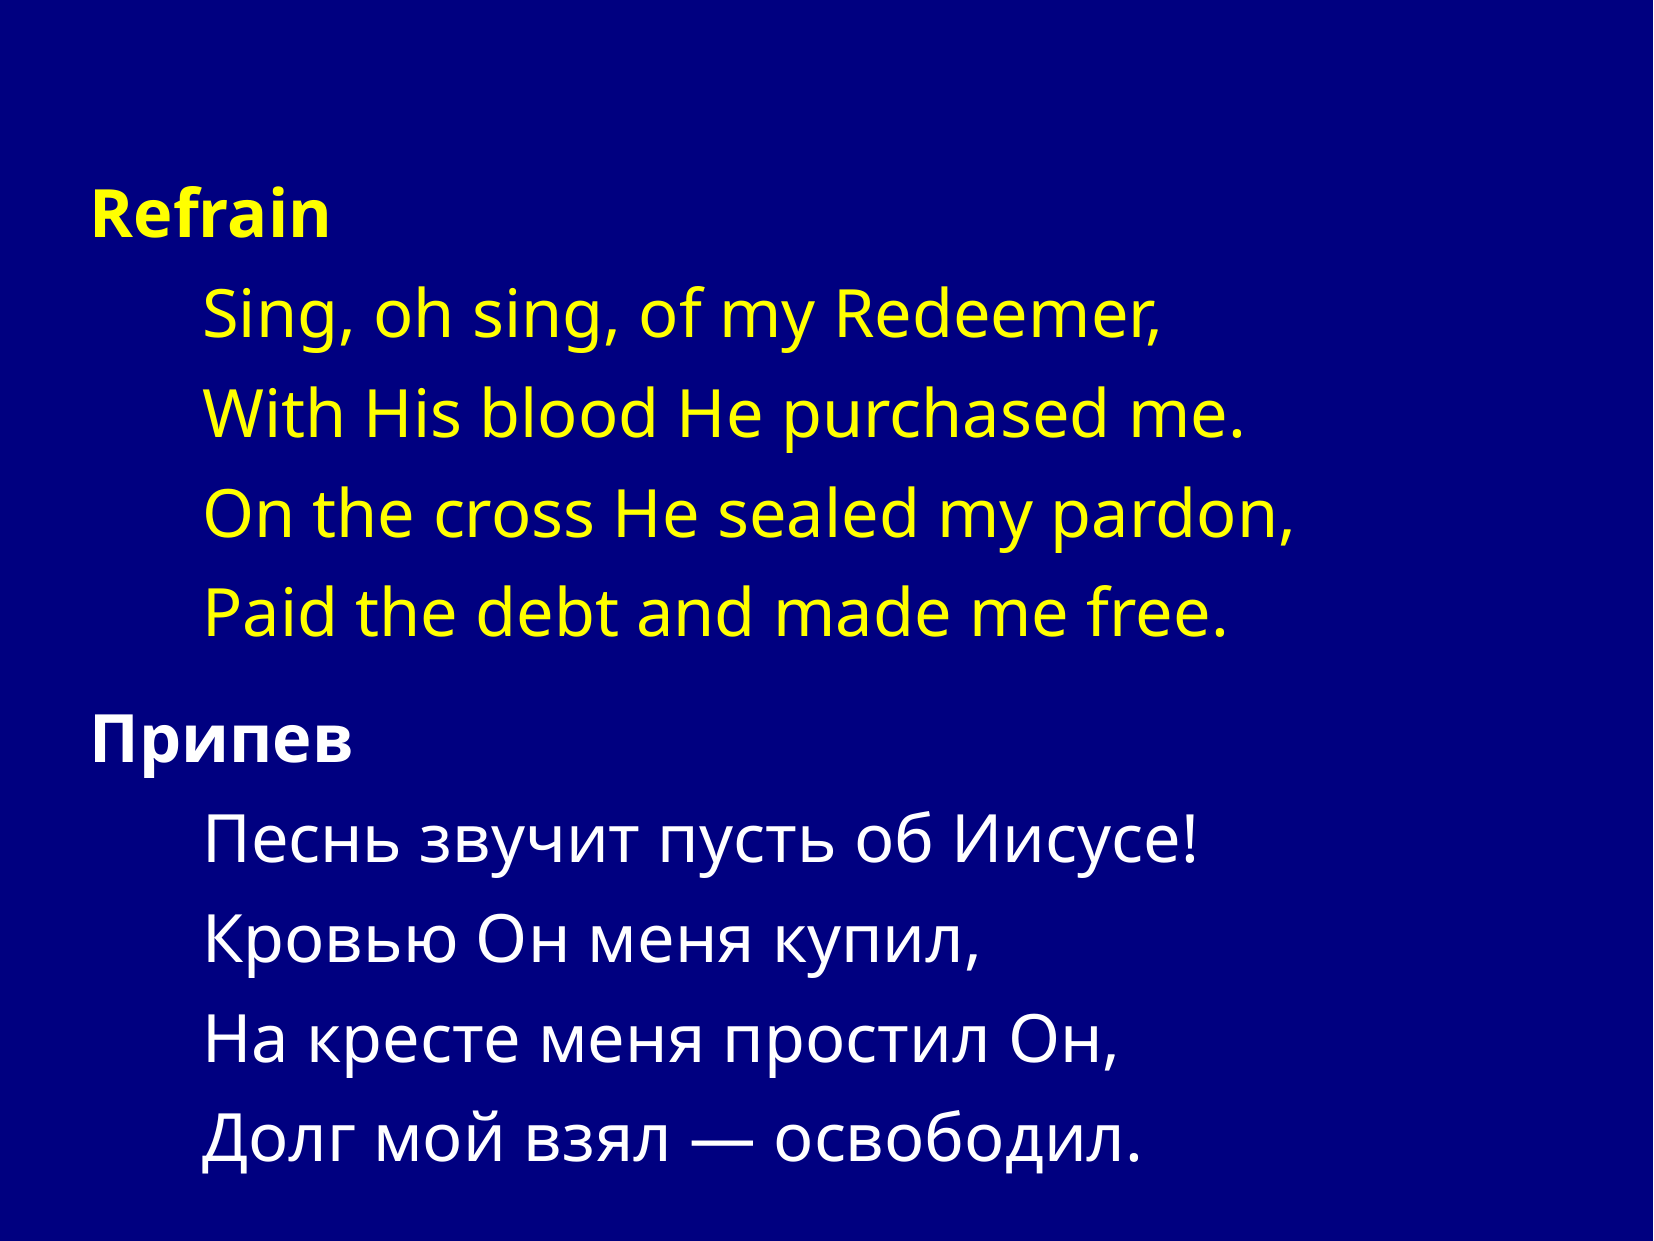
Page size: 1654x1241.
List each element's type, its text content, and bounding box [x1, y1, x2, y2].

text_box Refrain Sing, oh sing, of my Redeemer, With His blood He purchased me. On the cross He sealed my pardon, Paid the debt and made me free. [75, 150, 1576, 638]
text_box Припев Песнь звучит пусть об Иисусе! Кровью Он меня купил, На кресте меня простил Он, Долг мой взял — освободил. [75, 675, 1576, 1163]
